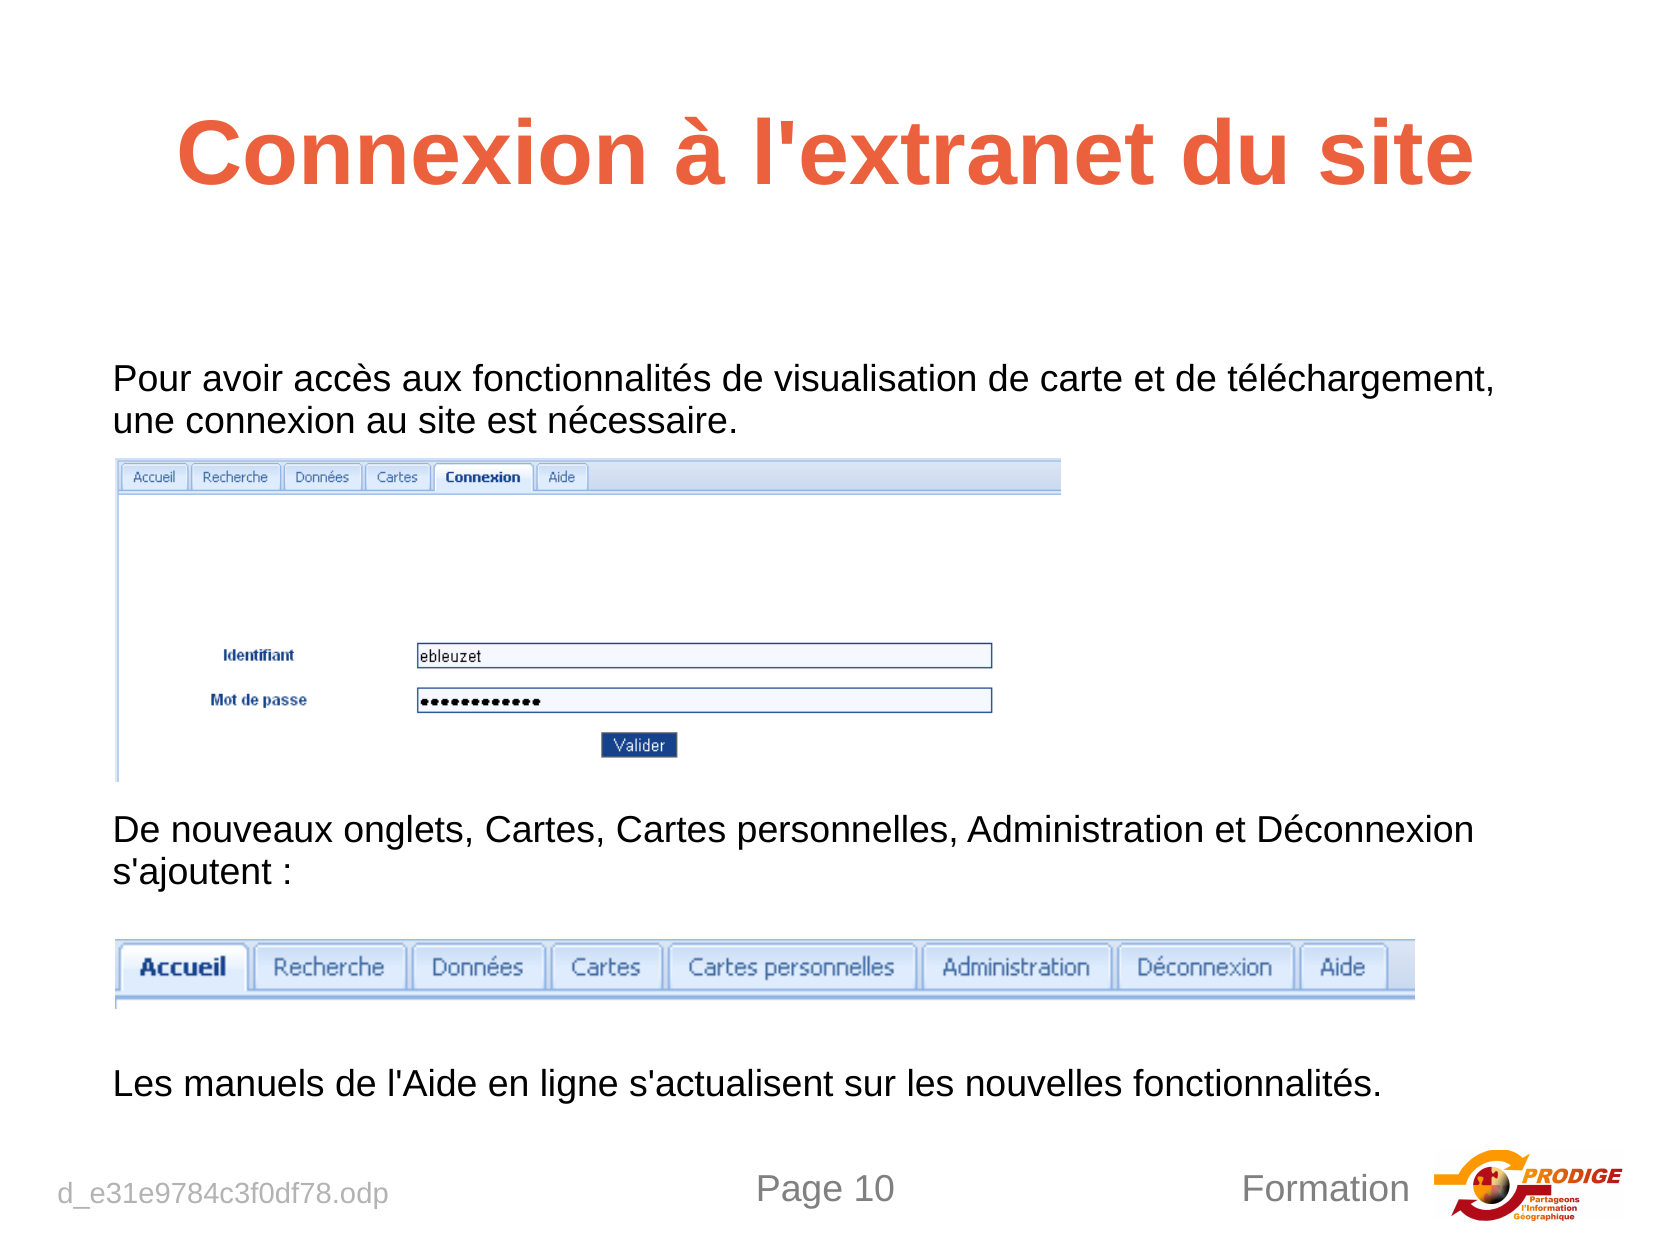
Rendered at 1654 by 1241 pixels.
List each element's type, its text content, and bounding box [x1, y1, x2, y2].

picture [115, 458, 1061, 782]
picture [115, 939, 1415, 1009]
text_box Pour avoir accès aux fonctionnalités de visualisation de carte et de téléchargement, une connexion au site est nécessaire. [97, 349, 1511, 491]
text_box De nouveaux onglets, Cartes, Cartes personnelles, Administration et Déconnexion s'ajoutent : [97, 800, 1490, 900]
text_box Les manuels de l'Aide en ligne s'actualisent sur les nouvelles fonctionnalités. [97, 1054, 1398, 1112]
picture [1434, 1150, 1623, 1221]
title Connexion à l'extranet du site [82, 56, 1571, 250]
